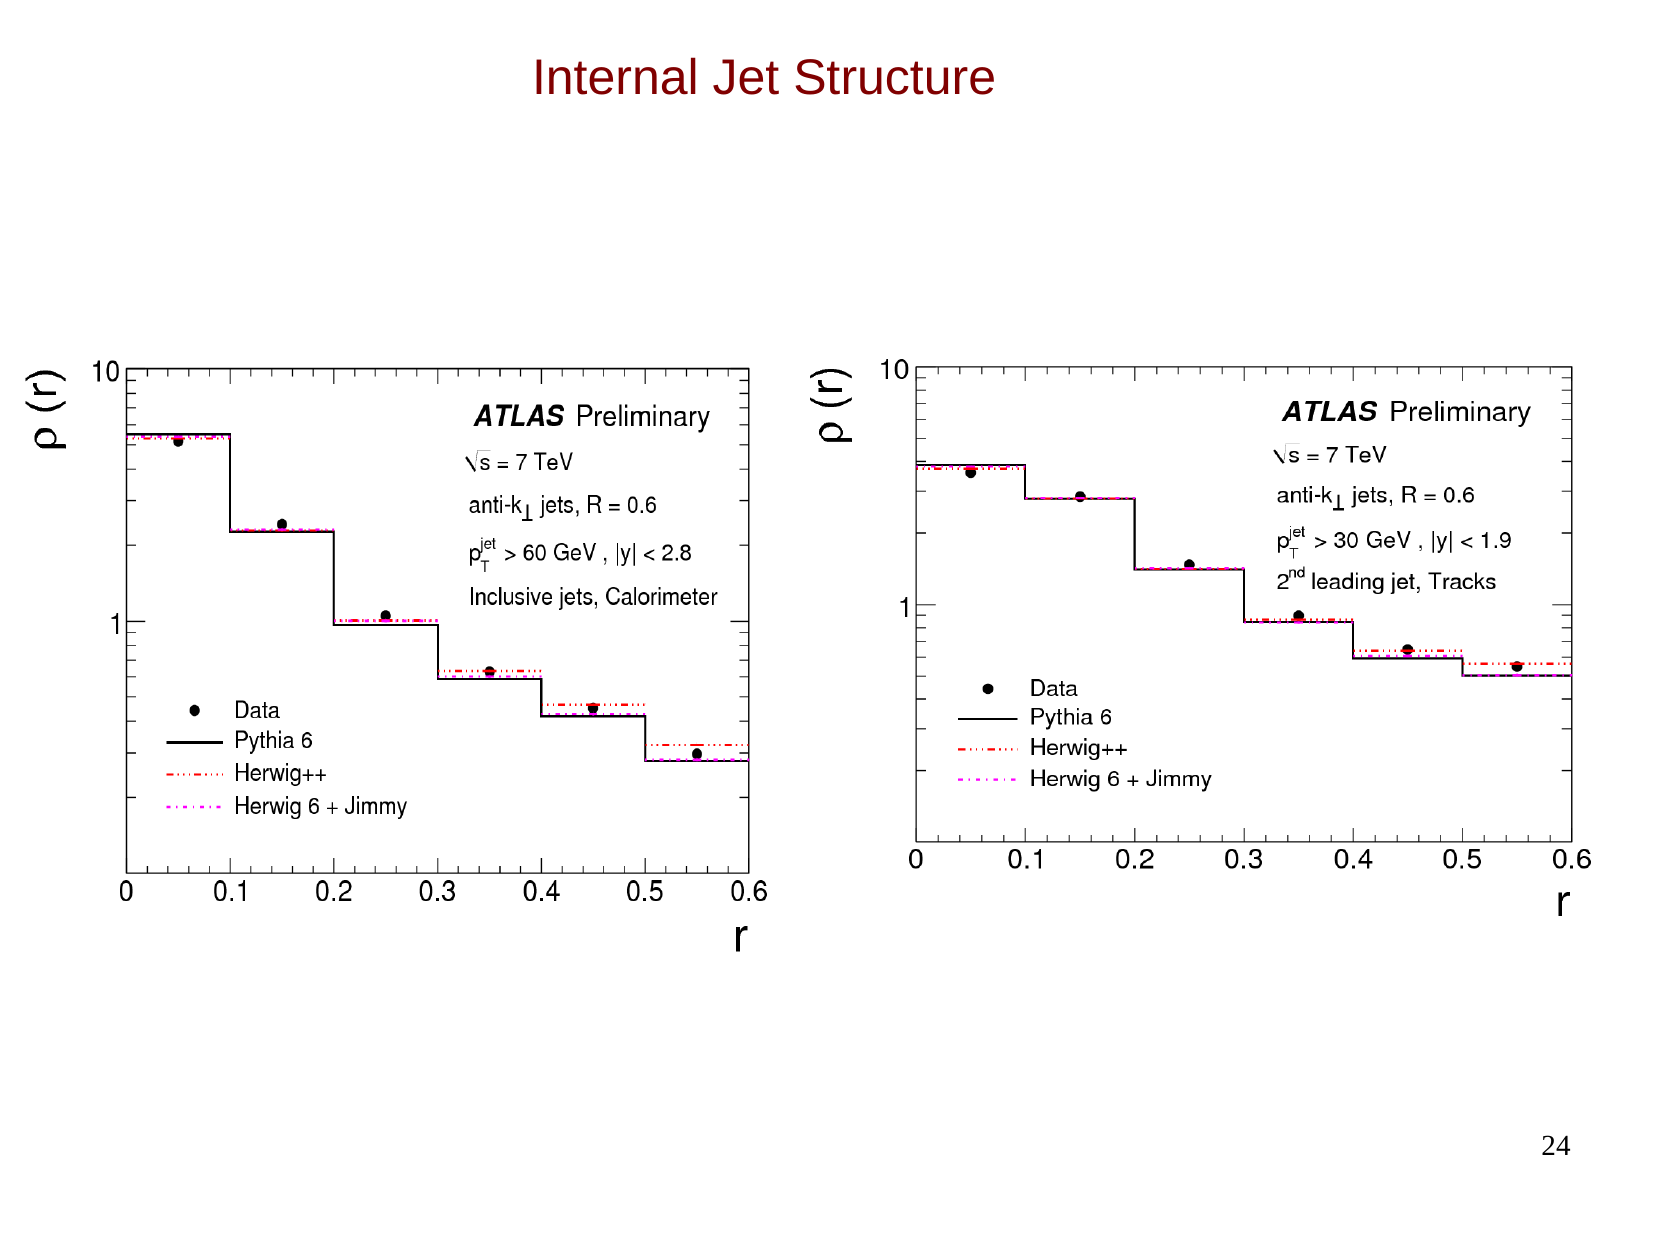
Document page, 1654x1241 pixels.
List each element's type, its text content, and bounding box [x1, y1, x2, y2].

text_box Internal Jet Structure [517, 41, 1012, 113]
picture [0, 337, 1613, 976]
